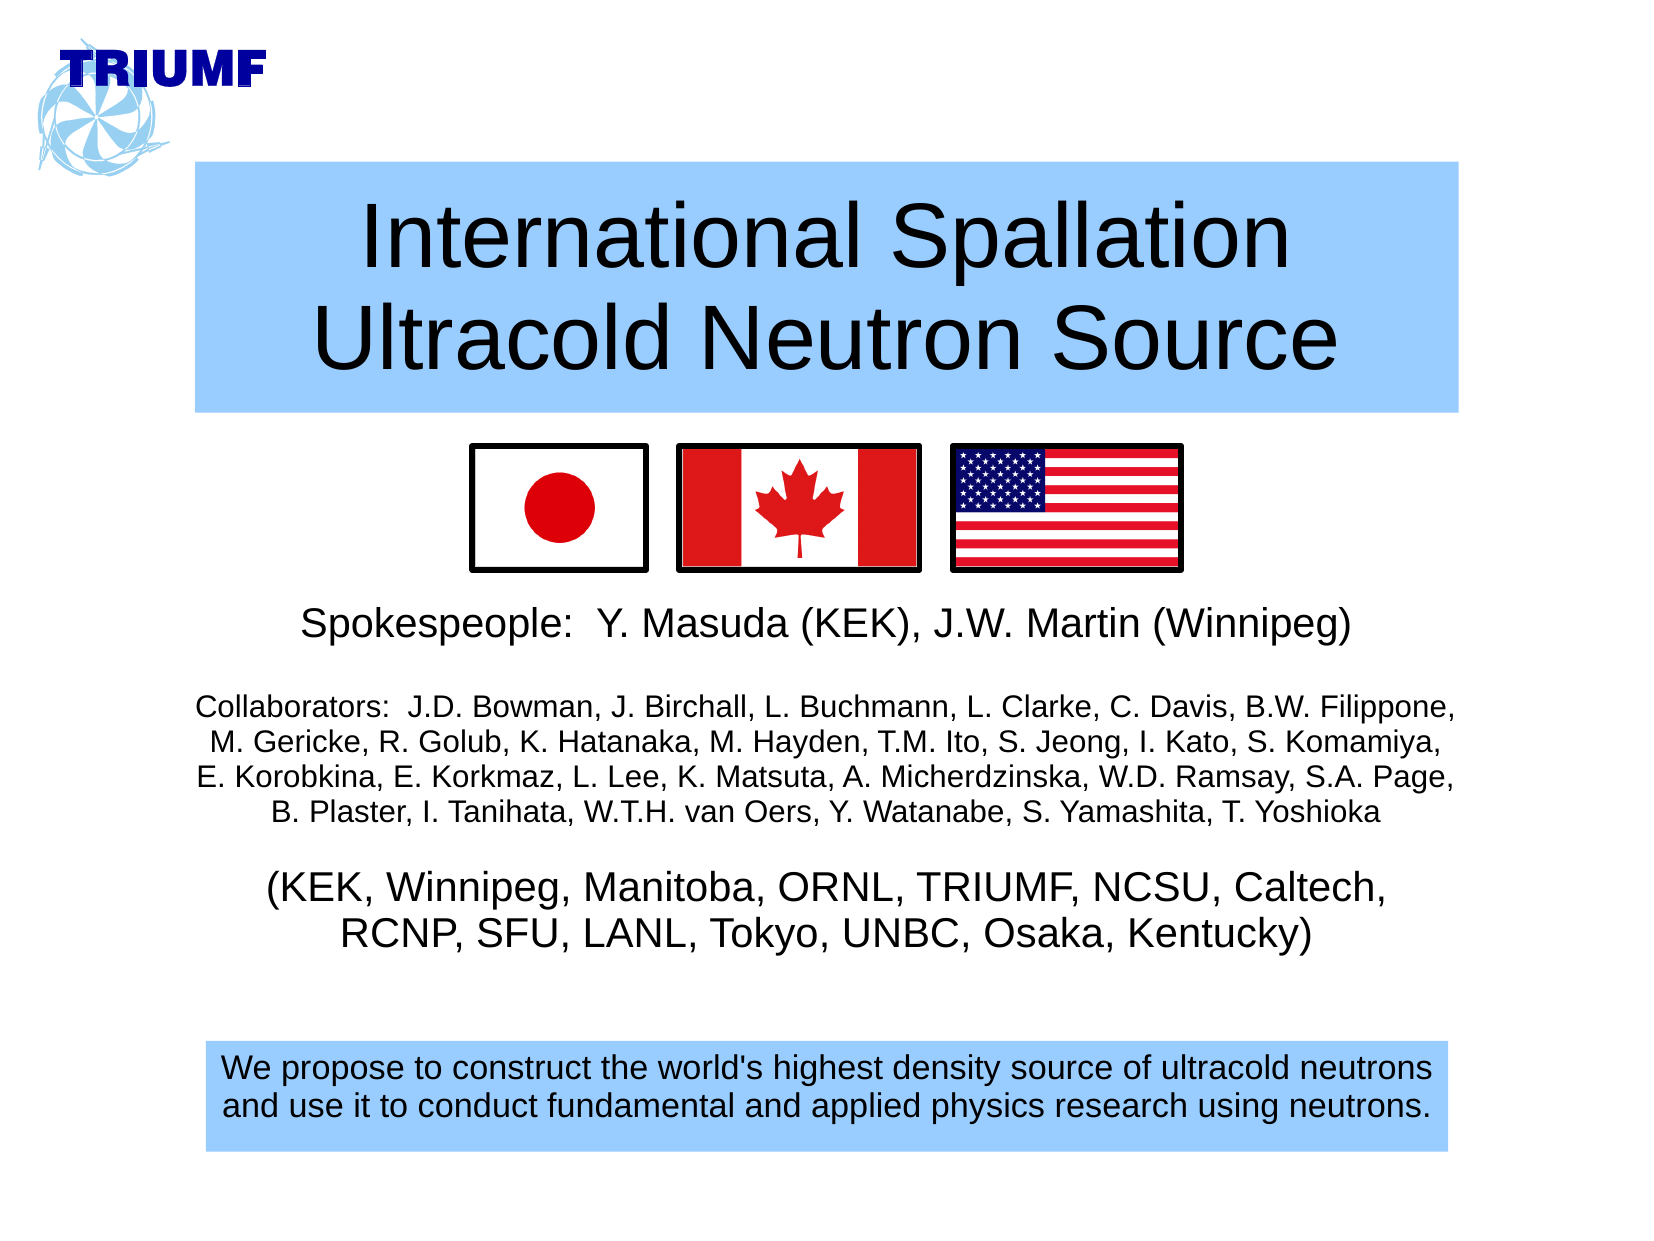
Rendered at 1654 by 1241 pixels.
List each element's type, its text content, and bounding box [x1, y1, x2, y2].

picture [955, 448, 1179, 567]
title International Spallation Ultracold Neutron Source [195, 161, 1459, 413]
text_box Spokespeople: Y. Masuda (KEK), J.W. Martin (Winnipeg) [428, 595, 1226, 652]
picture [682, 448, 917, 567]
picture [475, 448, 644, 567]
subtitle Collaborators: J.D. Bowman, J. Birchall, L. Buchmann, L. Clarke, C. Davis, B.W. Filippone, M. Gericke, R. Golub, K. Hatanaka, M. Hayden, T.M. Ito, S. Jeong, I. Kato, S. Komamiya, E. Korobkina, E. Korkmaz, L. Lee, K. Matsuta, A. Micherdzinska, W.D. Ramsay, S.A. Page, B. Plaster, I. Tanihata, W.T.H. van Oers, Y. Watanabe, S. Yamashita, T. Yoshioka (KEK, Winnipeg, Manitoba, ORNL, TRIUMF, NCSU, Caltech, RCNP, SFU, LANL, Tokyo, UNBC, Osaka, Kentucky) [88, 655, 1565, 991]
picture [37, 37, 266, 178]
text_box We propose to construct the world's highest density source of ultracold neutrons and use it to conduct fundamental and applied physics research using neutrons. [205, 1040, 1448, 1152]
